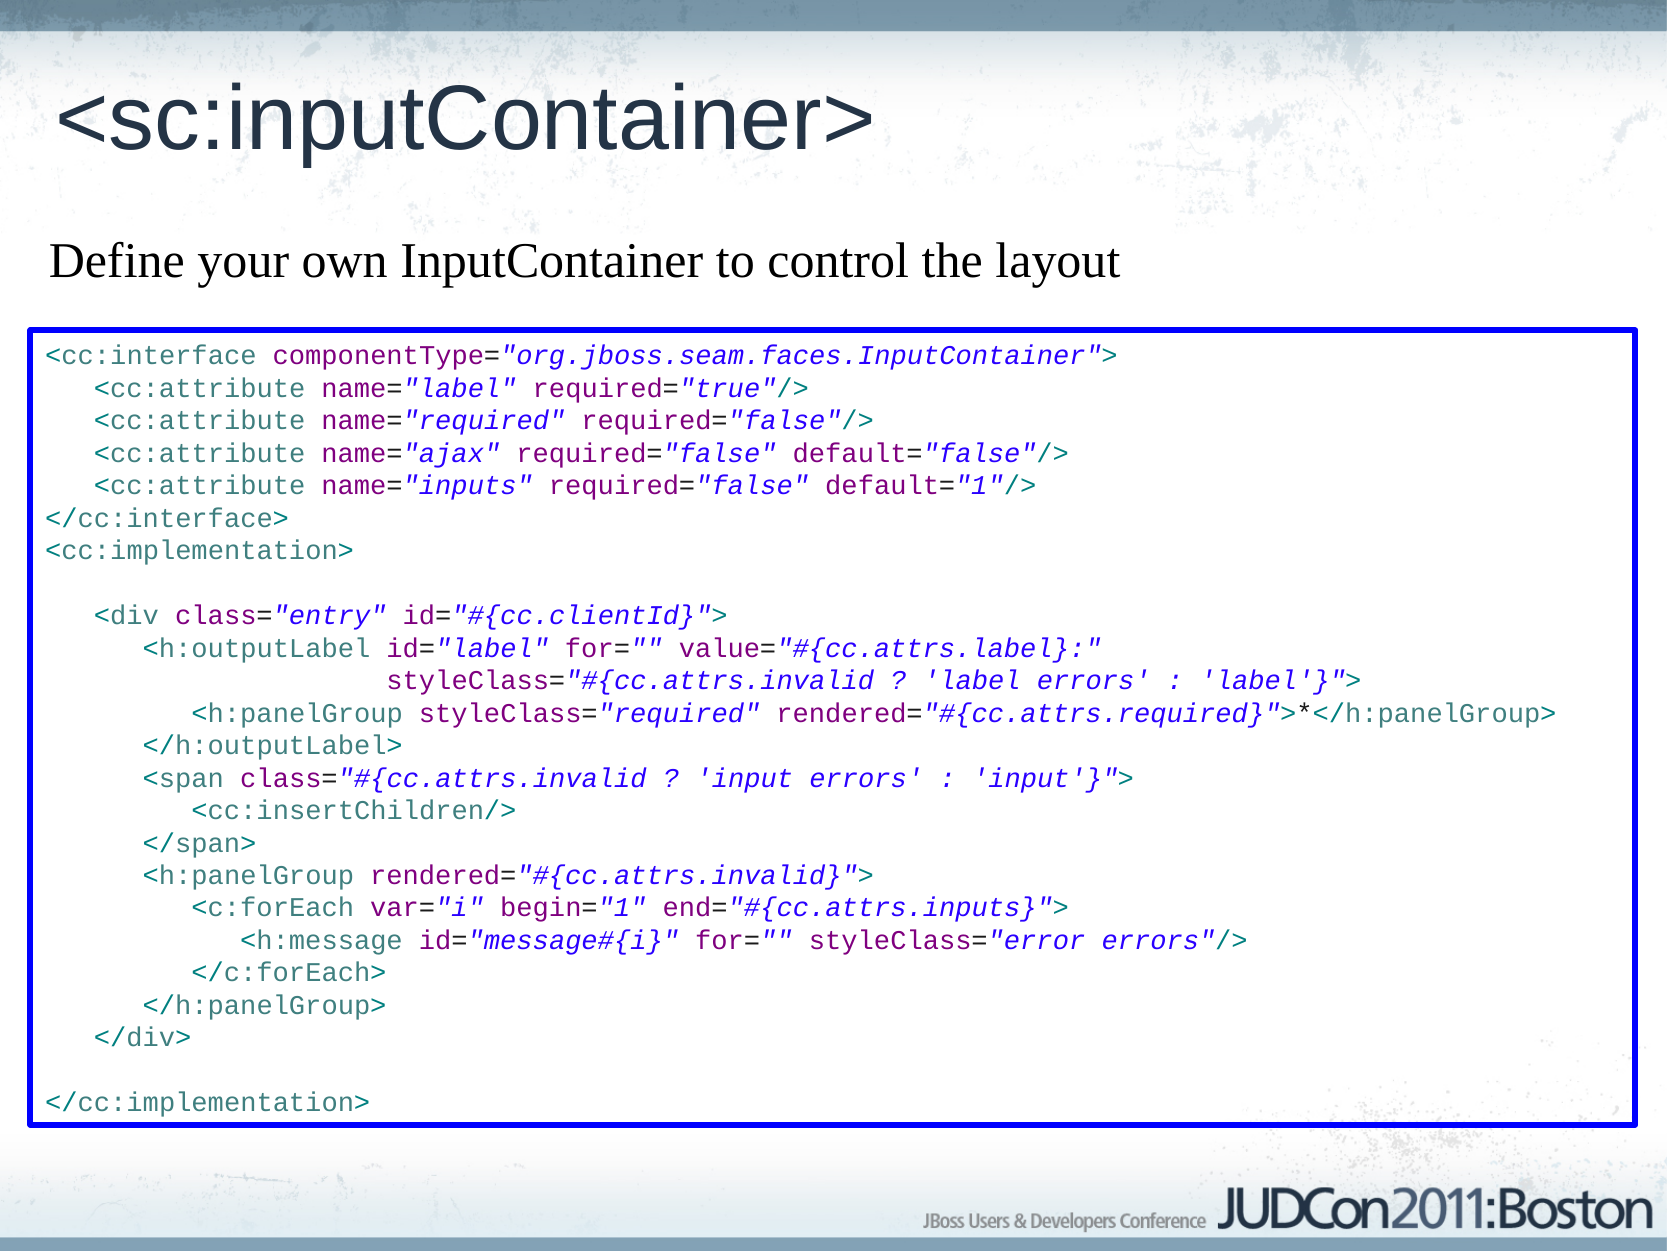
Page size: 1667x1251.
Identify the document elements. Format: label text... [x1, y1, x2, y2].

title <sc:inputContainer> [40, 50, 1627, 216]
picture [0, 0, 1667, 1251]
text_box <cc:interface componentType="org.jboss.seam.faces.InputContainer"> <cc:attribute name="label" required="true"/> <cc:attribute name="required" required="false"/> <cc:attribute name="ajax" required="false" default="false"/> <cc:attribute name="inputs" required="false" default="1"/> </cc:interface> <cc:implementation> <div class="entry" id="#{cc.clientId}"> <h:outputLabel id="label" for="" value="#{cc.attrs.label}:" styleClass="#{cc.attrs.invalid ? 'label errors' : 'label'}"> <h:panelGroup styleClass="required" rendered="#{cc.attrs.required}">*</h:panelGroup> </h:outputLabel> <span class="#{cc.attrs.invalid ? 'input errors' : 'input'}"> <cc:insertChildren/> </span> <h:panelGroup rendered="#{cc.attrs.invalid}"> <c:forEach var="i" begin="1" end="#{cc.attrs.inputs}"> <h:message id="message#{i}" for="" styleClass="error errors"/> </c:forEach> </h:panelGroup> </div> </cc:implementation> [30, 330, 1636, 1125]
text_box Define your own InputContainer to control the layout [33, 220, 1136, 296]
